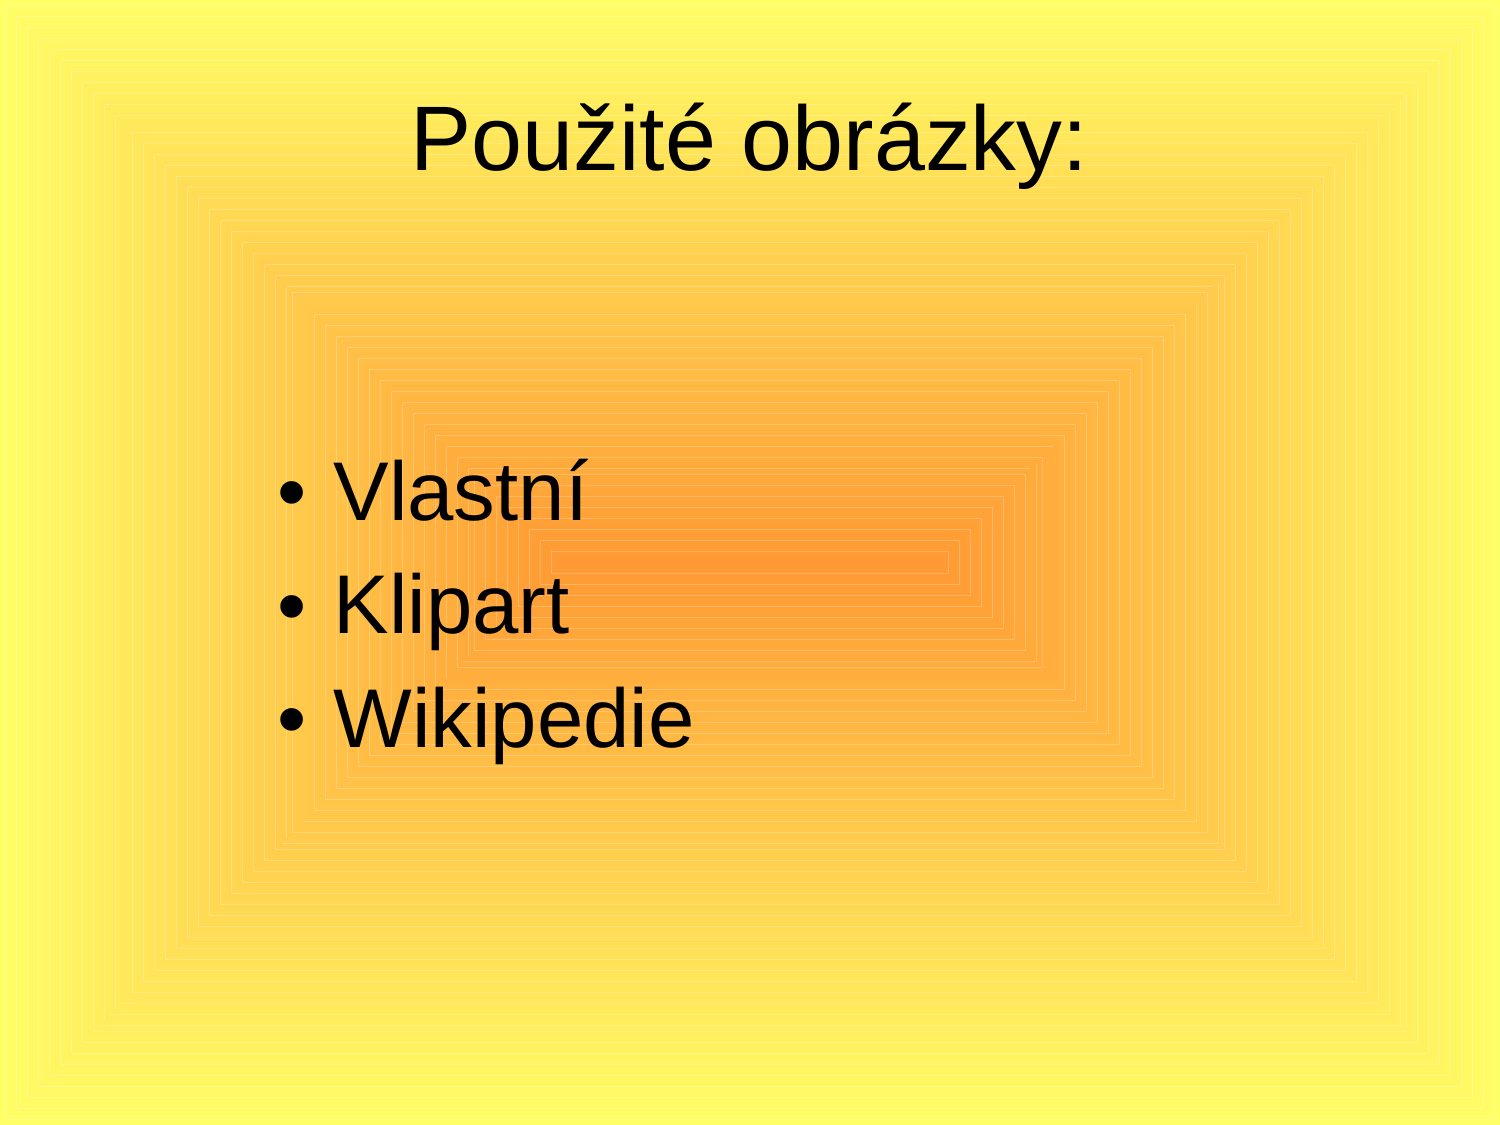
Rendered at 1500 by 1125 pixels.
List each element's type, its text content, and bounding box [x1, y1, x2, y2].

title Použité obrázky: [75, 45, 1426, 233]
list Vlastní Klipart Wikipedie [262, 437, 1238, 988]
